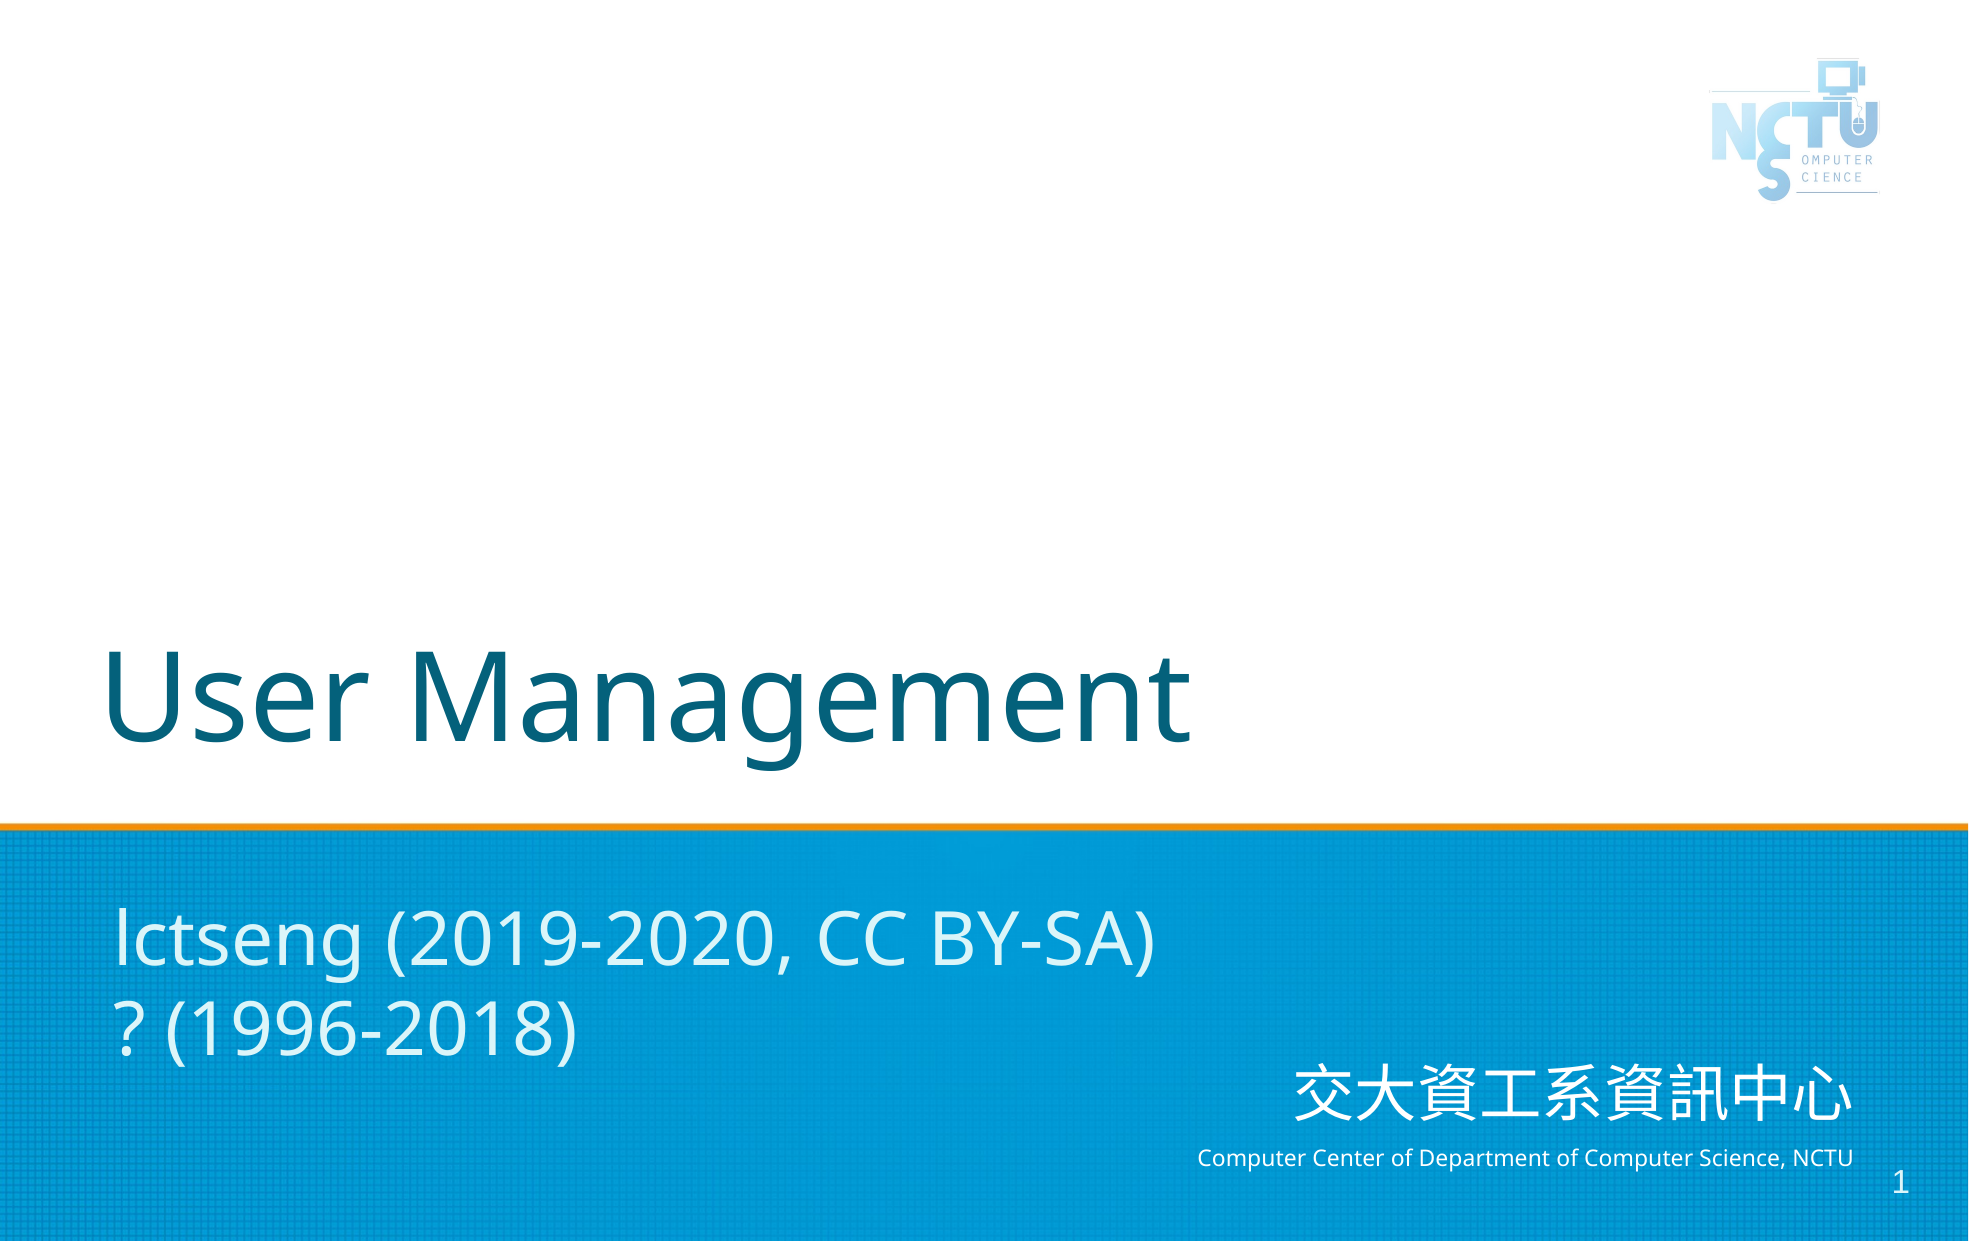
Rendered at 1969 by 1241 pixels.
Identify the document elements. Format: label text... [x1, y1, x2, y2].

slide_number <number> [1841, 1145, 1960, 1241]
title User Management [98, 559, 1870, 767]
subtitle lctseng (2019-2020, CC BY-SA) ? (1996-2018) [98, 875, 1783, 1103]
picture [0, 0, 1969, 832]
